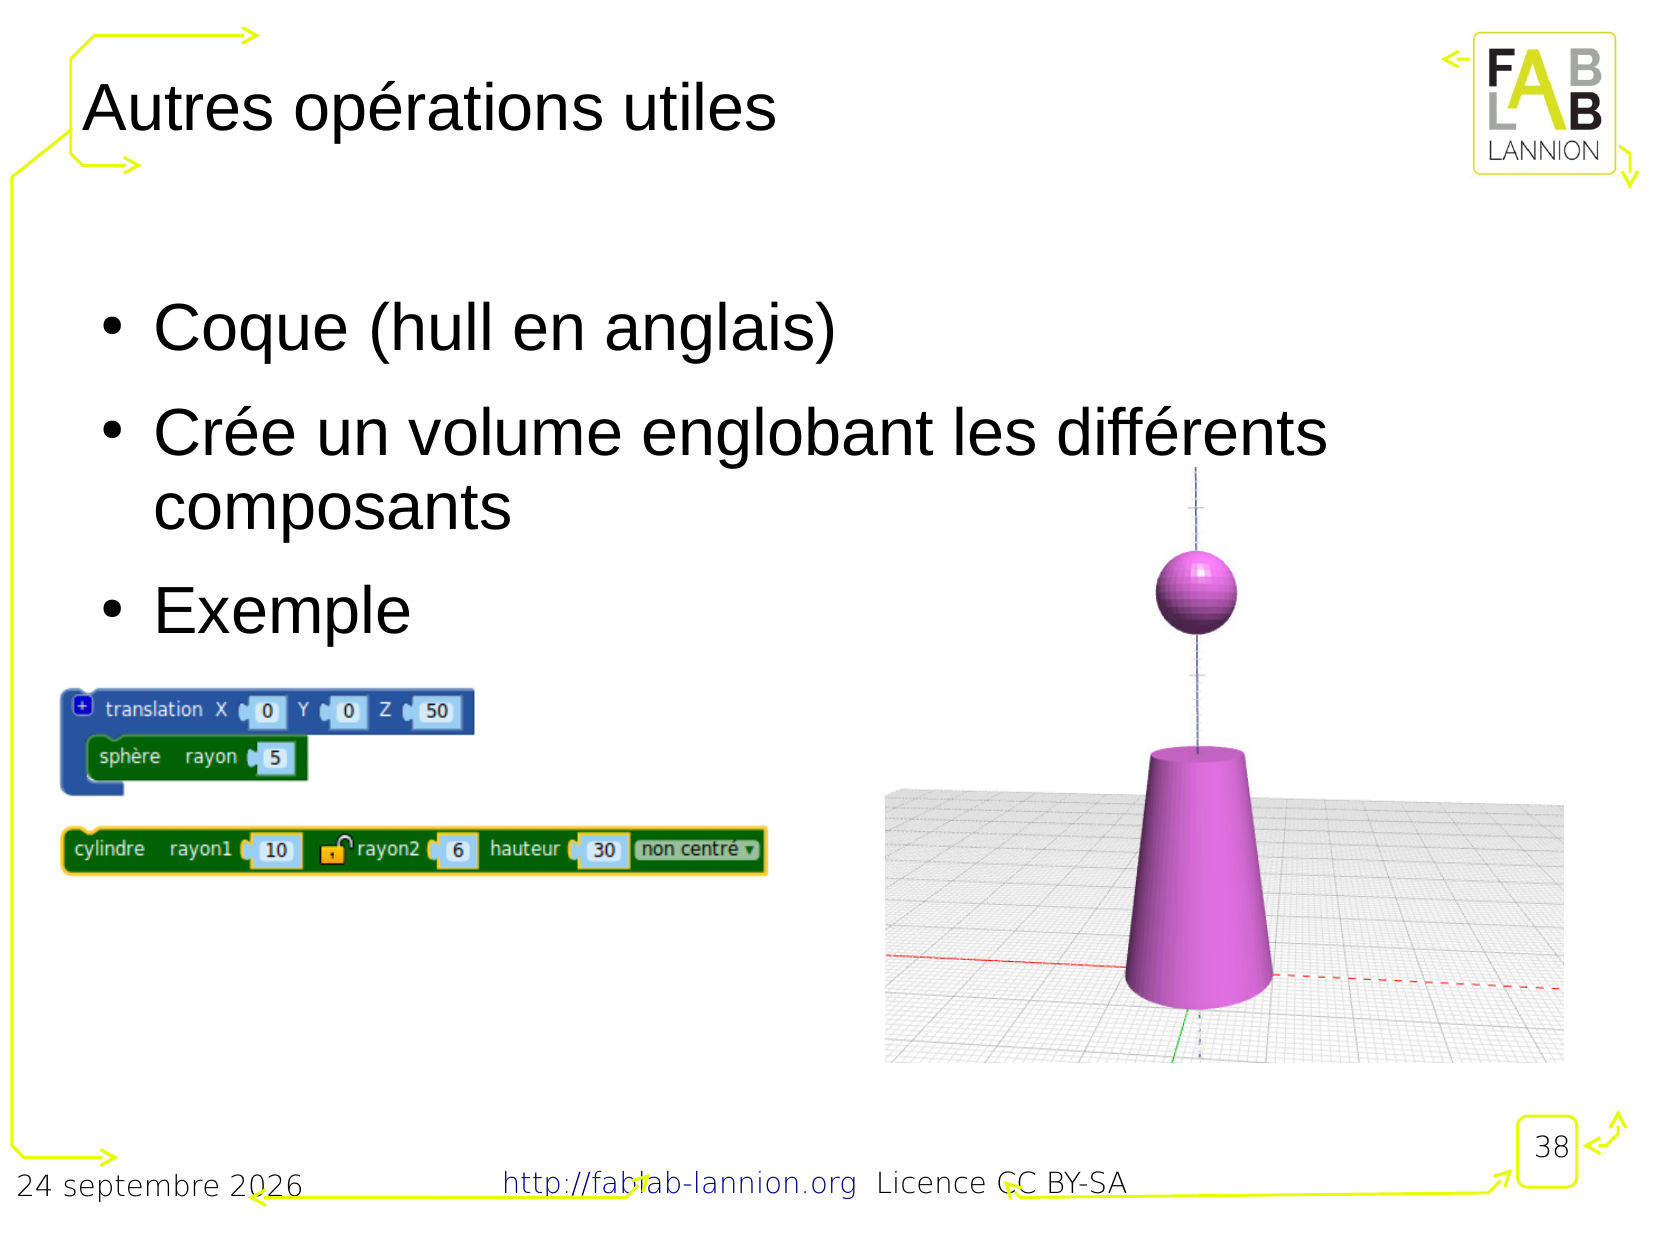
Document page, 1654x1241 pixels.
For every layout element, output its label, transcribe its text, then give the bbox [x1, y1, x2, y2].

picture [885, 1010, 1564, 1063]
list Coque (hull en anglais) Crée un volume englobant les différents composants Exemple [82, 290, 1571, 1010]
title Autres opérations utiles [82, 49, 1441, 166]
picture [59, 671, 806, 898]
picture [1470, 29, 1619, 178]
